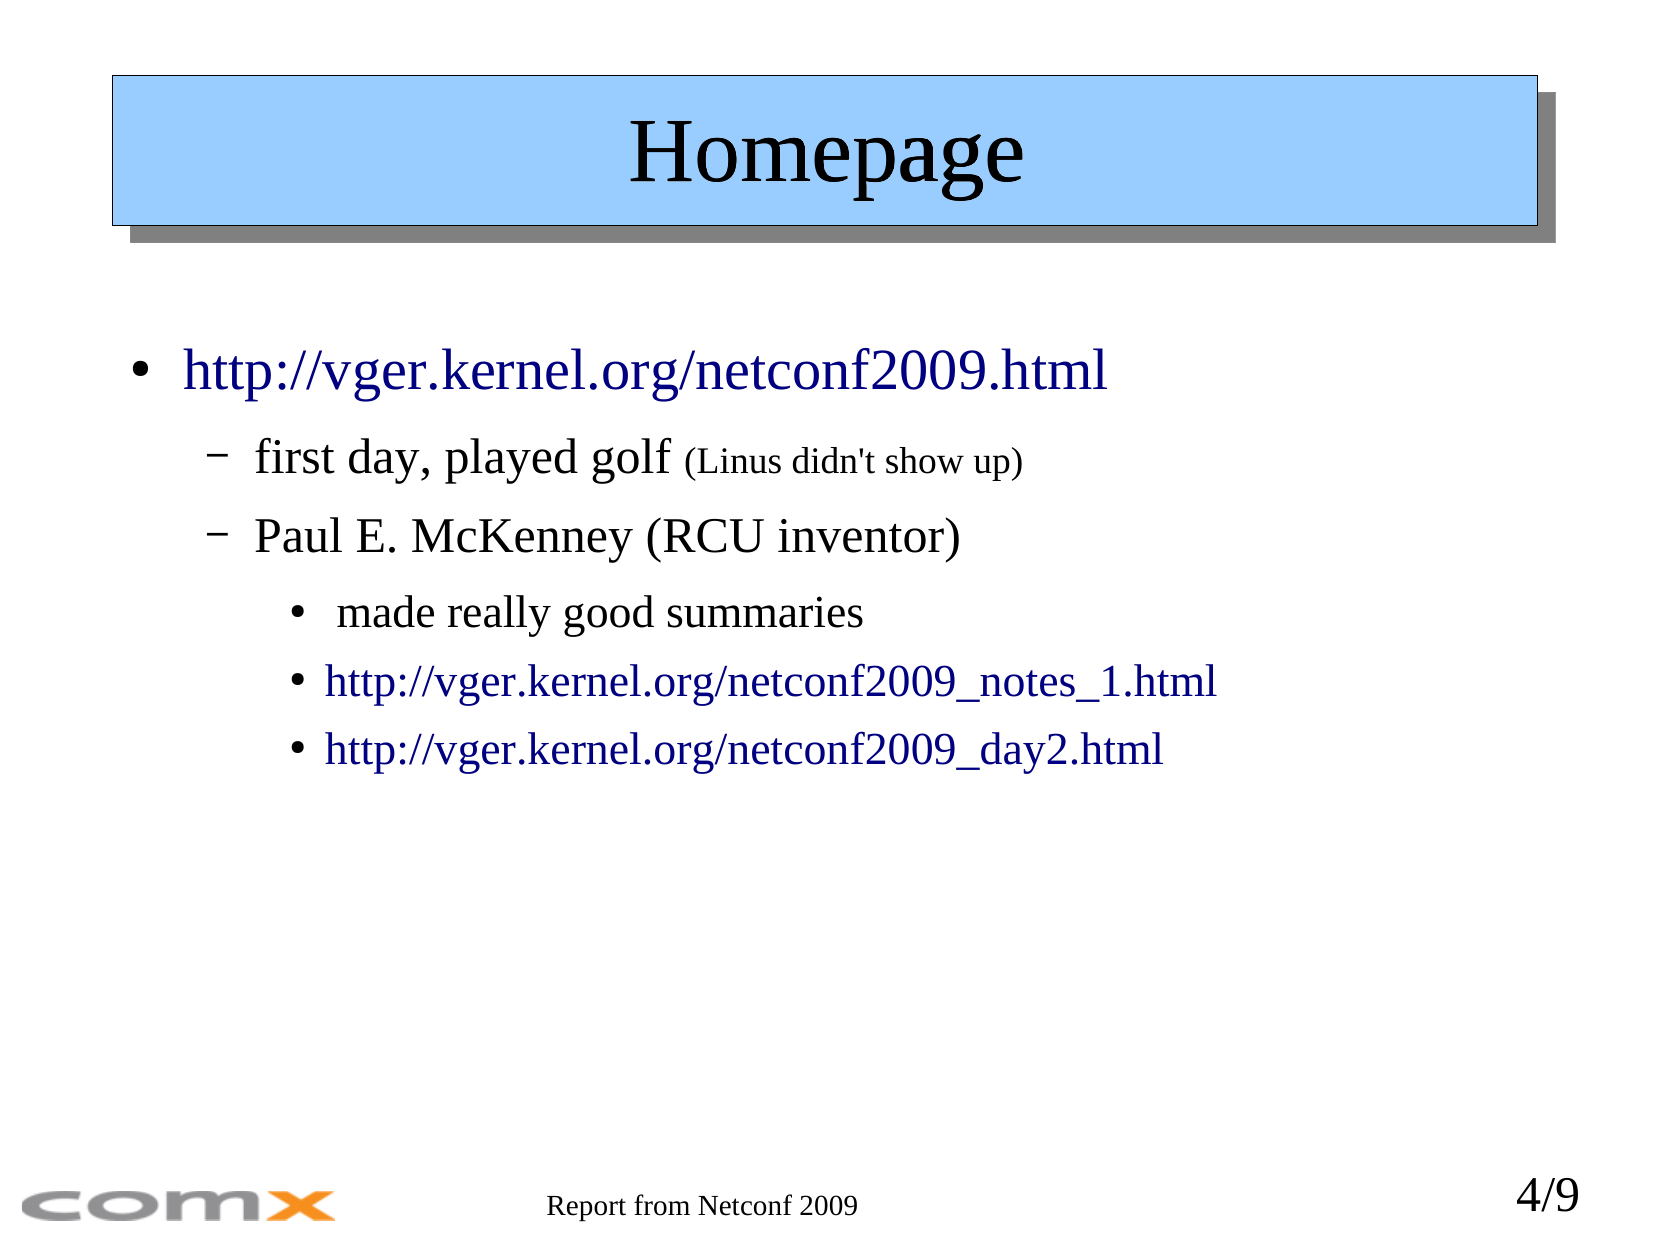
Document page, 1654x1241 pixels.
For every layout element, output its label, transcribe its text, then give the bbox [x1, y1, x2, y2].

picture [21, 1191, 335, 1221]
list http://vger.kernel.org/netconf2009.html first day, played golf (Linus didn't show up) Paul E. McKenney (RCU inventor) made really good summaries http://vger.kernel.org/netconf2009_notes_1.html http://vger.kernel.org/netconf2009_day2.html [112, 337, 1538, 1096]
title Homepage [116, 75, 1538, 226]
